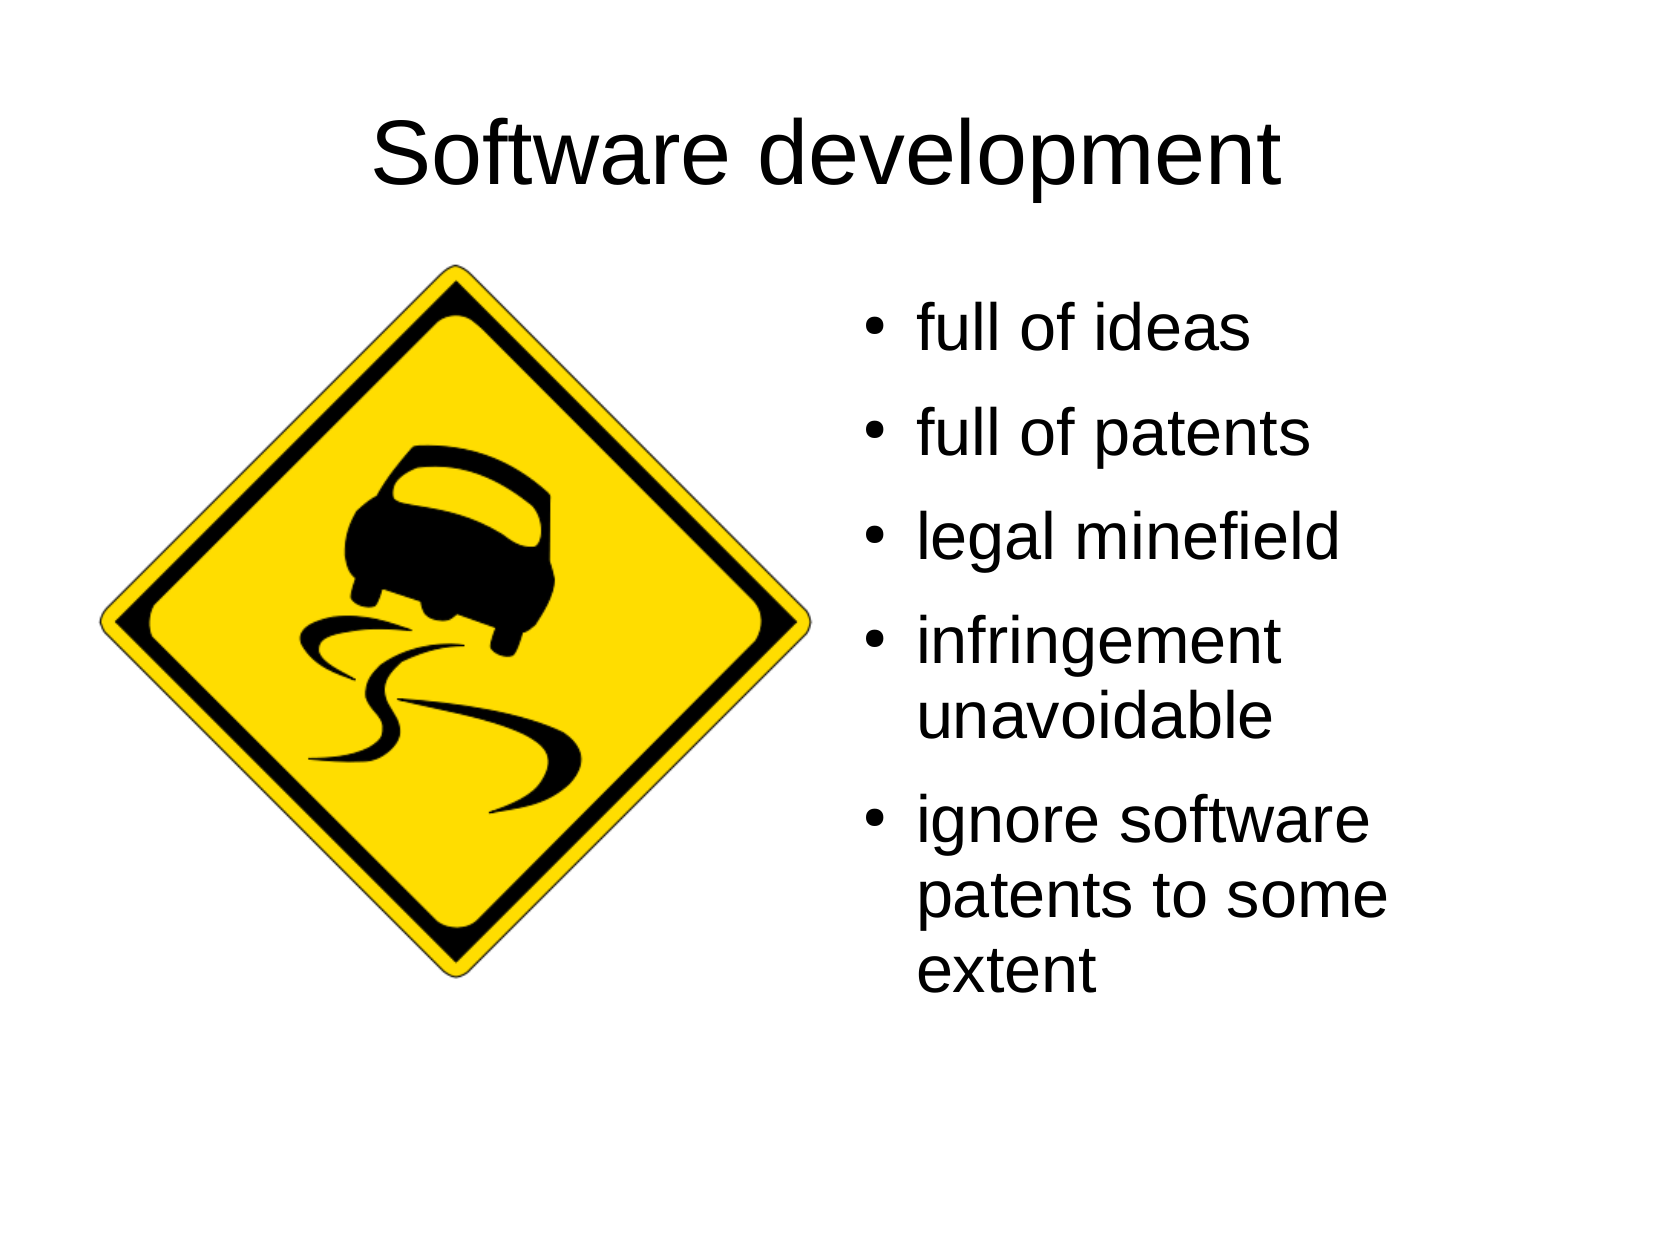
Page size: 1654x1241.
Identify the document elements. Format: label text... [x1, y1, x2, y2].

list full of ideas full of patents legal minefield infringement unavoidable ignore software patents to some extent [845, 290, 1572, 1109]
title Software development [82, 49, 1571, 257]
picture [94, 262, 814, 982]
